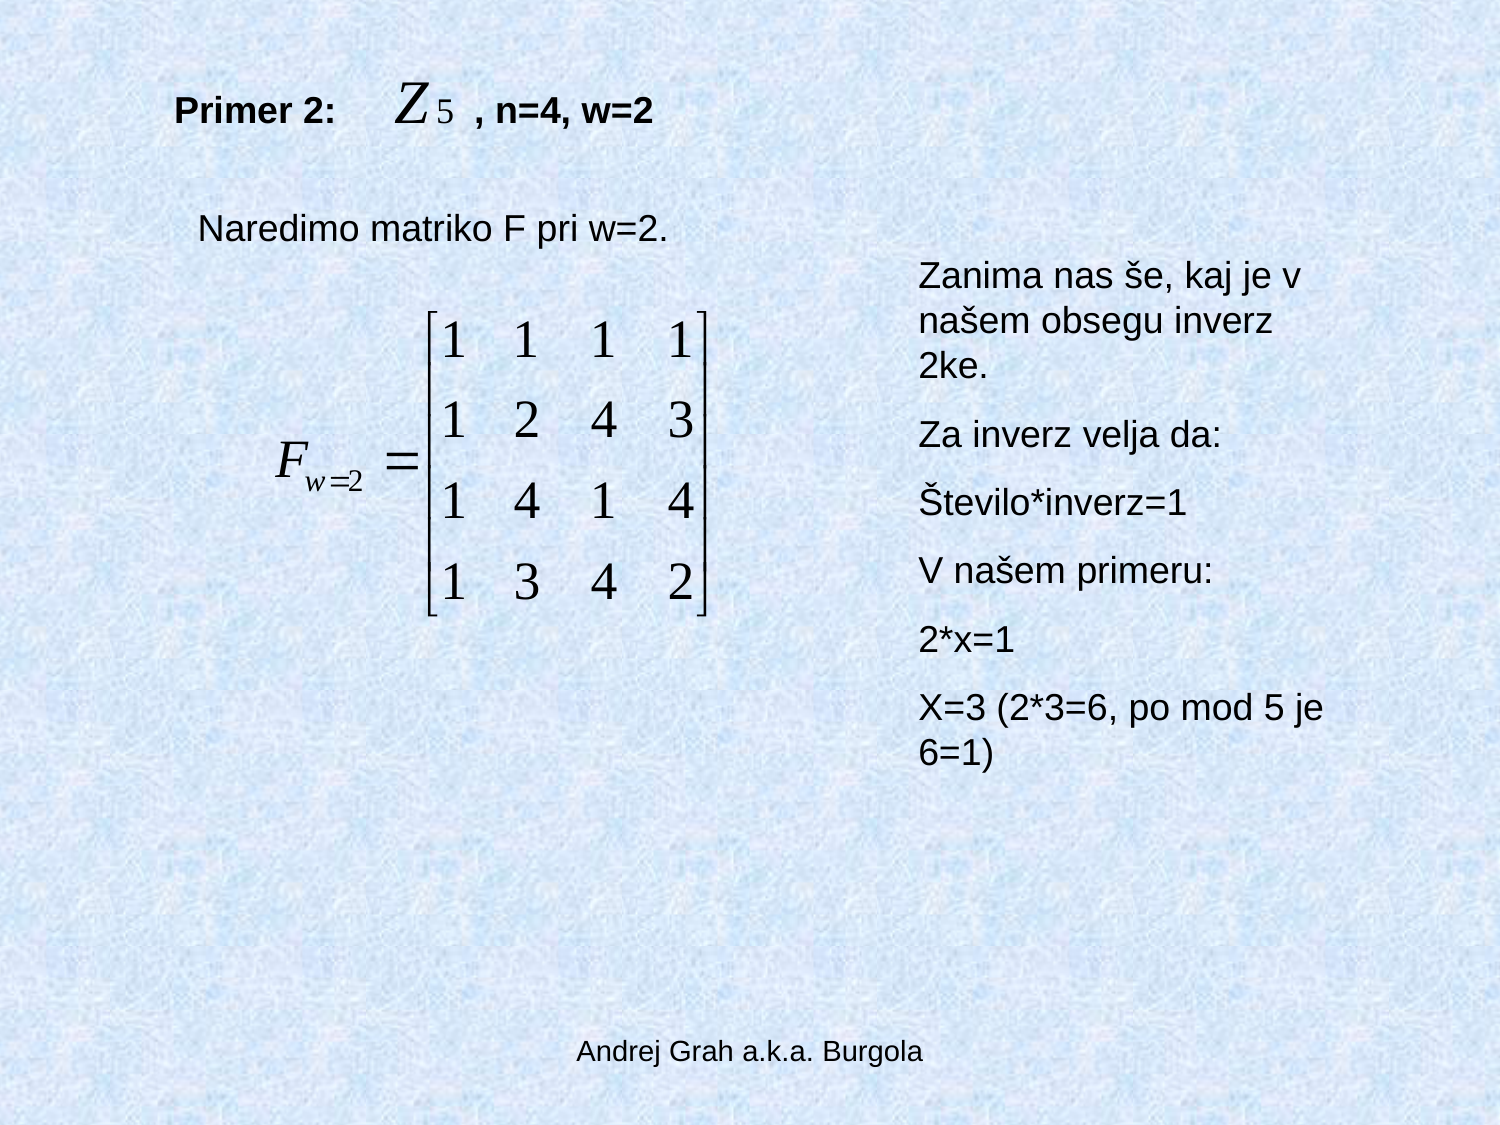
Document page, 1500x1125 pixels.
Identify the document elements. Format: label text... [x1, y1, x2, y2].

text_box Zanima nas še, kaj je v našem obsegu inverz 2ke. Za inverz velja da: Število*inverz=1 V našem primeru: 2*x=1 X=3 (2*3=6, po mod 5 je 6=1) [903, 243, 1341, 781]
text_box Naredimo matriko F pri w=2. [183, 196, 857, 257]
picture [0, 0, 1500, 1125]
chart [265, 302, 727, 626]
text_box Primer 2: , n=4, w=2 [467, 78, 1247, 139]
text_box Andrej Grah a.k.a. Burgola [512, 1024, 988, 1103]
chart [383, 66, 467, 139]
text_box Primer 2: , n=4, w=2 [159, 78, 383, 139]
